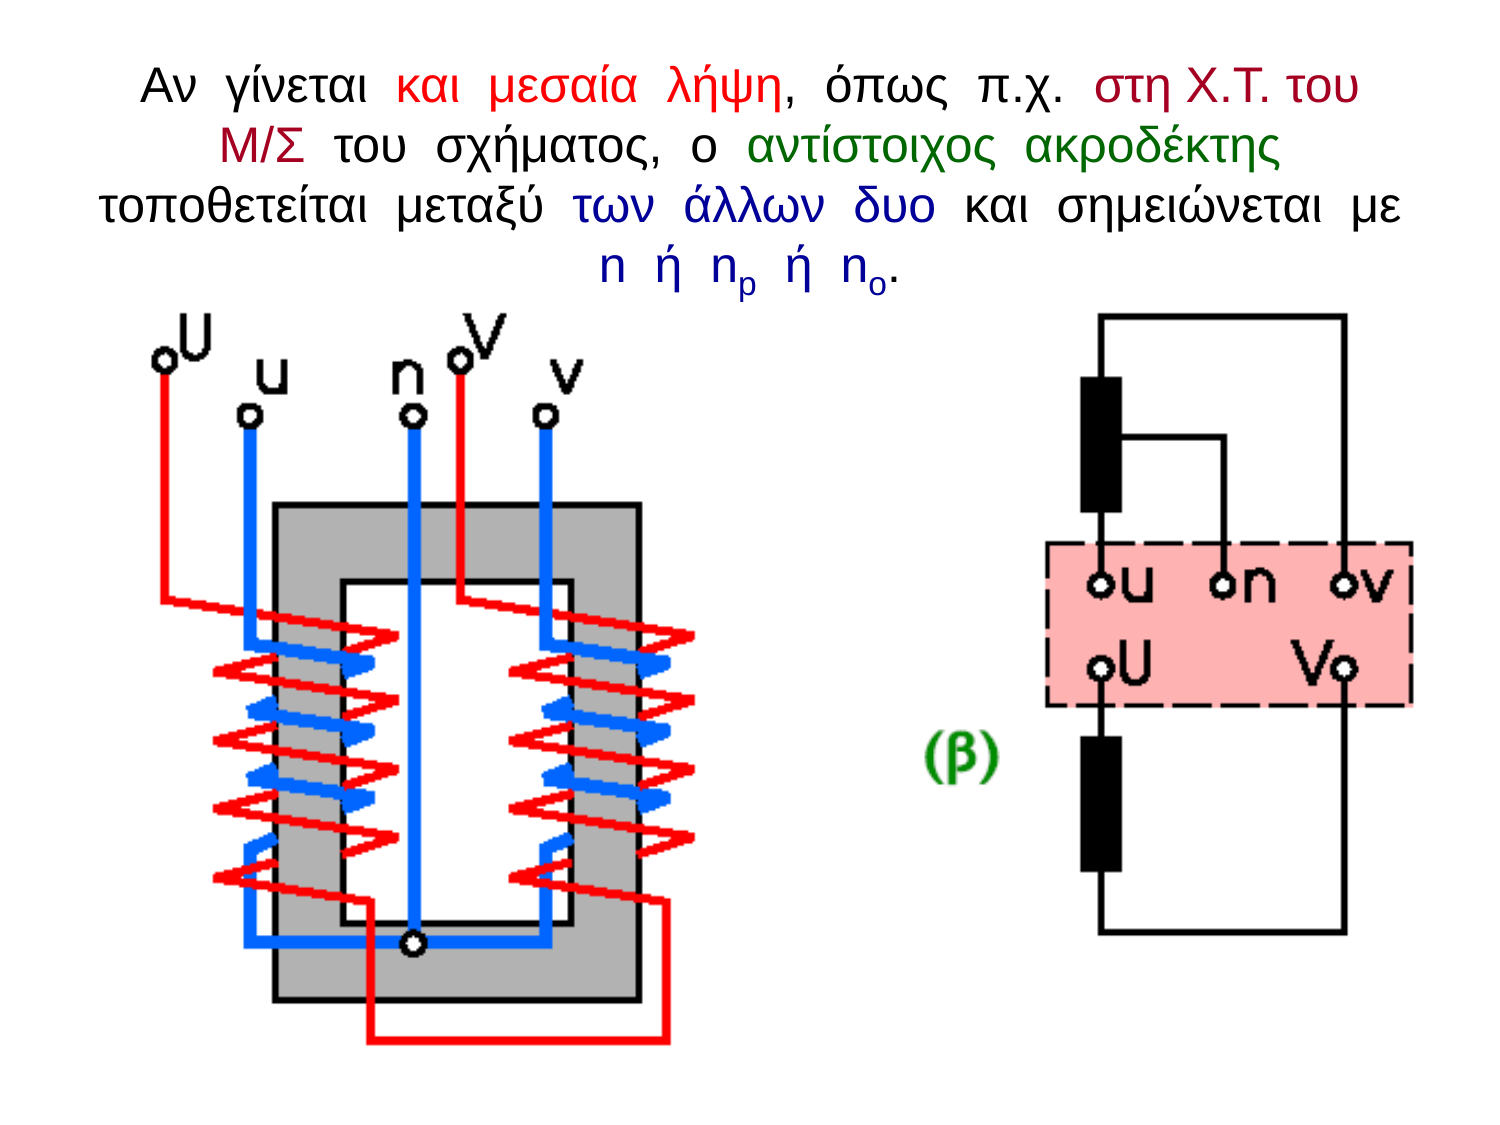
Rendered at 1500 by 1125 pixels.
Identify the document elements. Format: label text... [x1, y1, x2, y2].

picture [873, 281, 882, 293]
picture [93, 281, 1438, 1083]
text_box Αν γίνεται και μεσαία λήψη, όπως π.χ. στη Χ.Τ. του Μ/Σ του σχήματος, ο αντίστοιχος ακροδέκτης τοποθετείται μεταξύ των άλλων δυο και σημειώνεται με n ή np ή no. [75, 45, 1426, 233]
picture [743, 281, 752, 293]
